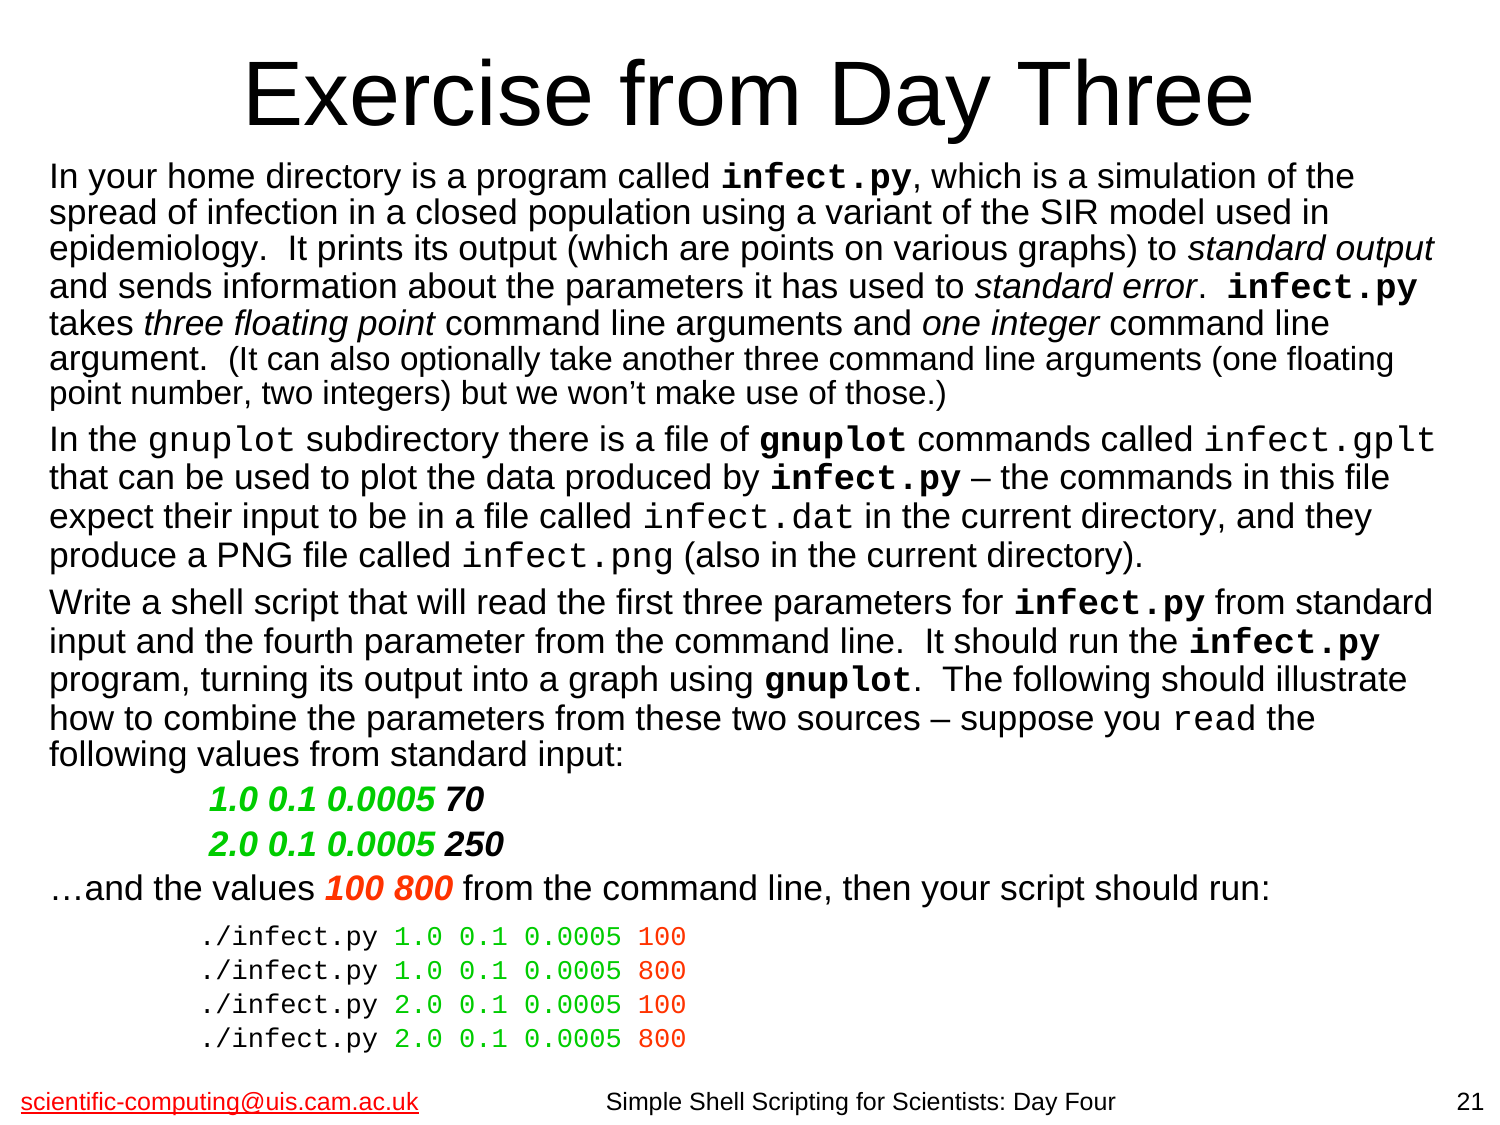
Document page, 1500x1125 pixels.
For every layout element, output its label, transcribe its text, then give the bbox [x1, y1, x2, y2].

title Exercise from Day Three [112, 34, 1388, 149]
list In your home directory is a program called infect.py, which is a simulation of the spread of infection in a closed population using a variant of the SIR model used in epidemiology. It prints its output (which are points on various graphs) to standard output and sends information about the parameters it has used to standard error. infect.py takes three floating point command line arguments and one integer command line argument. (It can also optionally take another three command line arguments (one floating point number, two integers) but we won’t make use of those.) In the gnuplot subdirectory there is a file of gnuplot commands called infect.gplt that can be used to plot the data produced by infect.py – the commands in this file expect their input to be in a file called infect.dat in the current directory, and they produce a PNG file called infect.png (also in the current directory). Write a shell script that will read the first three parameters for infect.py from standard input and the fourth parameter from the command line. It should run the infect.py program, turning its output into a graph using gnuplot. The following should illustrate how to combine the parameters from these two sources – suppose you read the following values from standard input: 1.0 0.1 0.0005 70 2.0 0.1 0.0005 250 …and the values 100 800 from the command line, then your script should run: ./infect.py 1.0 0.1 0.0005 100 ./infect.py 1.0 0.1 0.0005 800 ./infect.py 2.0 0.1 0.0005 100 ./infect.py 2.0 0.1 0.0005 800 [34, 149, 1466, 1075]
